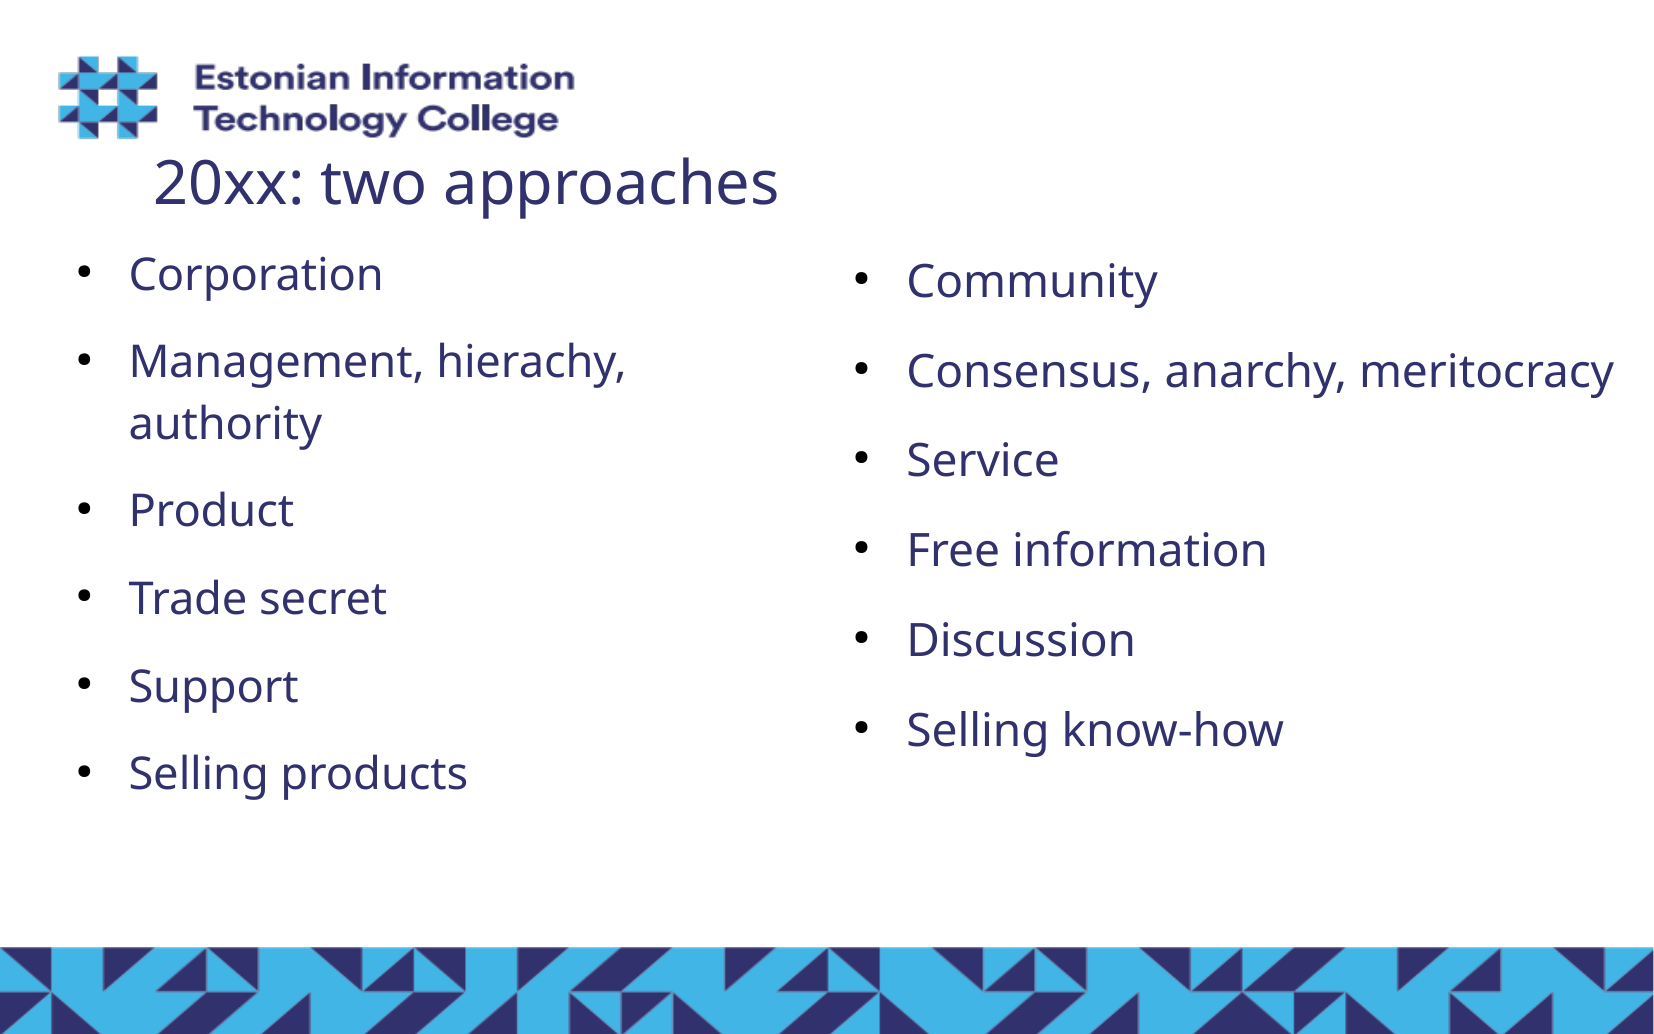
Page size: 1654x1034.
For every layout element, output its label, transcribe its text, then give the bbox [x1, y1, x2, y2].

list Community Consensus, anarchy, meritocracy Service Free information Discussion Selling know-how [835, 248, 1619, 804]
list Corporation Management, hierachy, authority Product Trade secret Support Selling products [59, 242, 814, 810]
title 20xx: two approaches [153, 94, 1290, 267]
